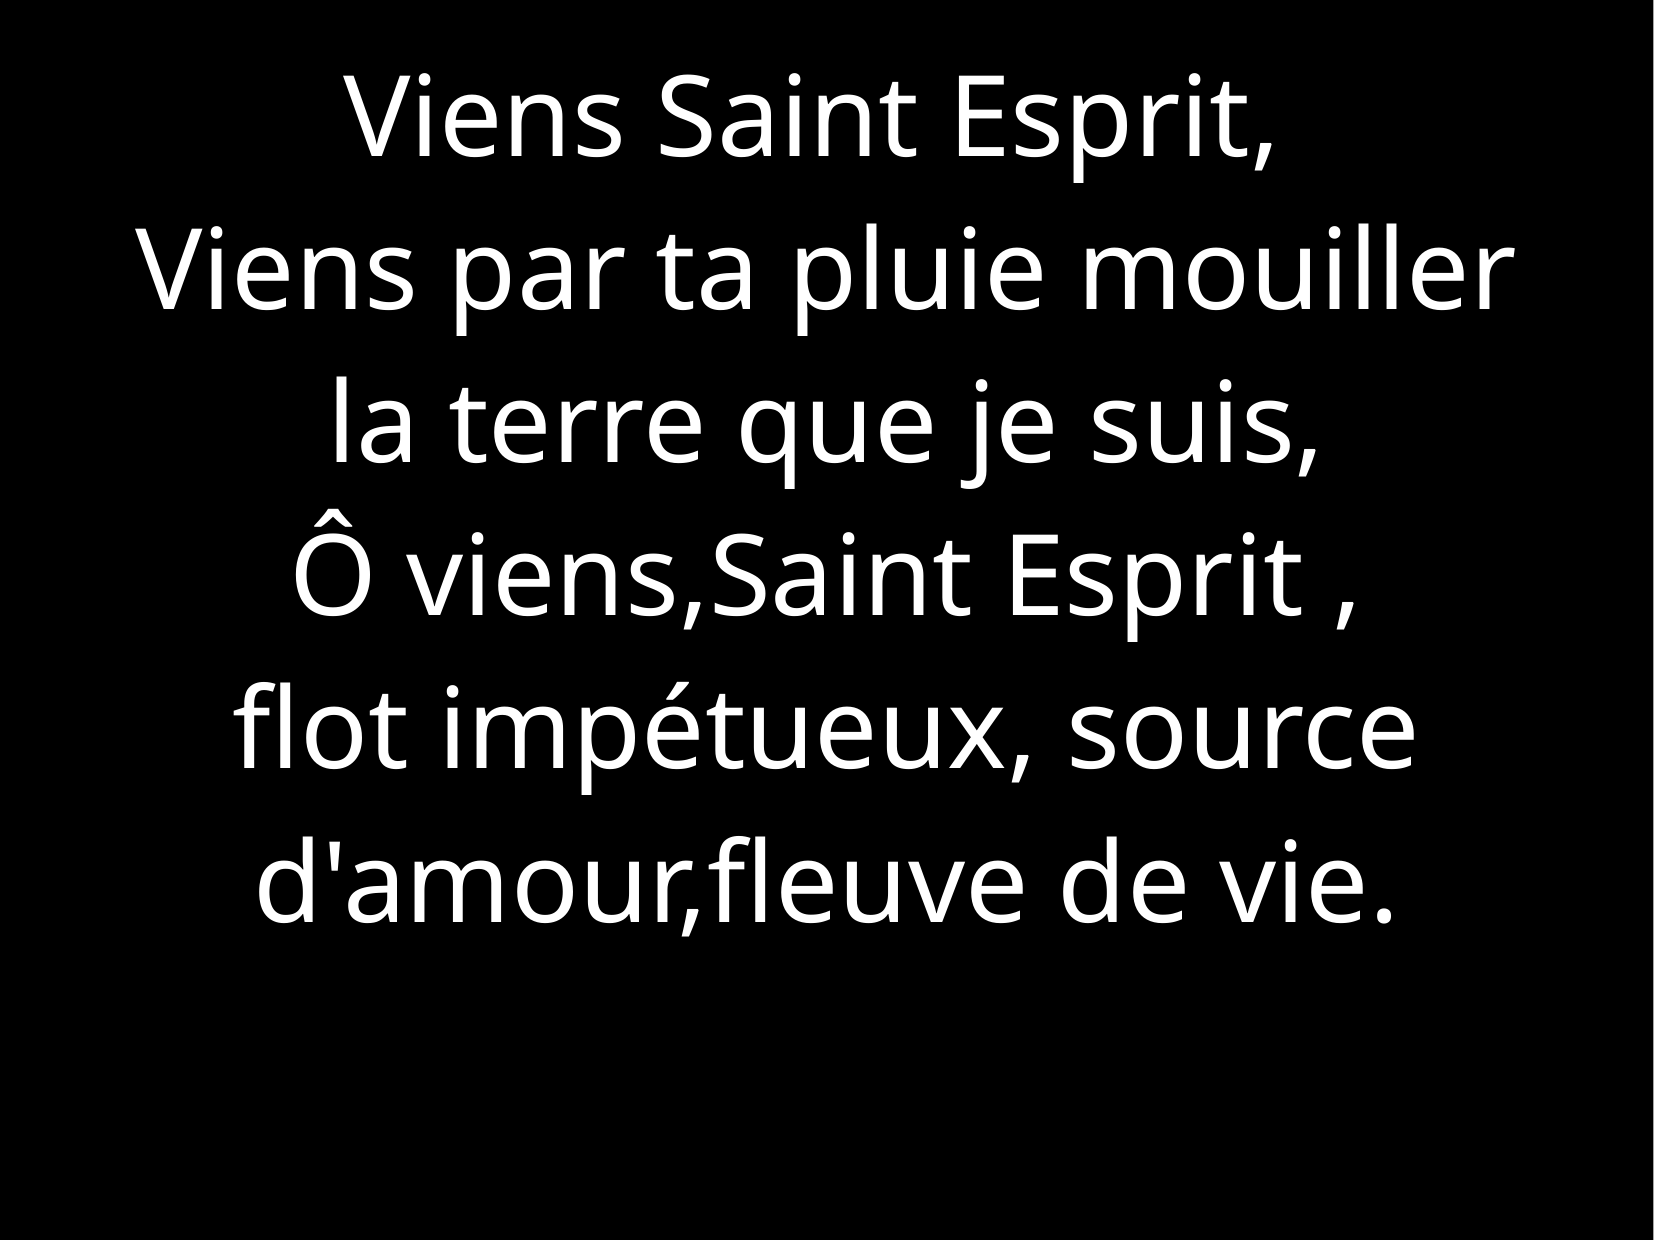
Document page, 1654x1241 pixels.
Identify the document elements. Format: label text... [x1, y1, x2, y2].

subtitle Viens Saint Esprit, Viens par ta pluie mouiller la terre que je suis, Ô viens,Saint Esprit , flot impétueux, source d'amour,fleuve de vie. [82, 23, 1571, 1121]
